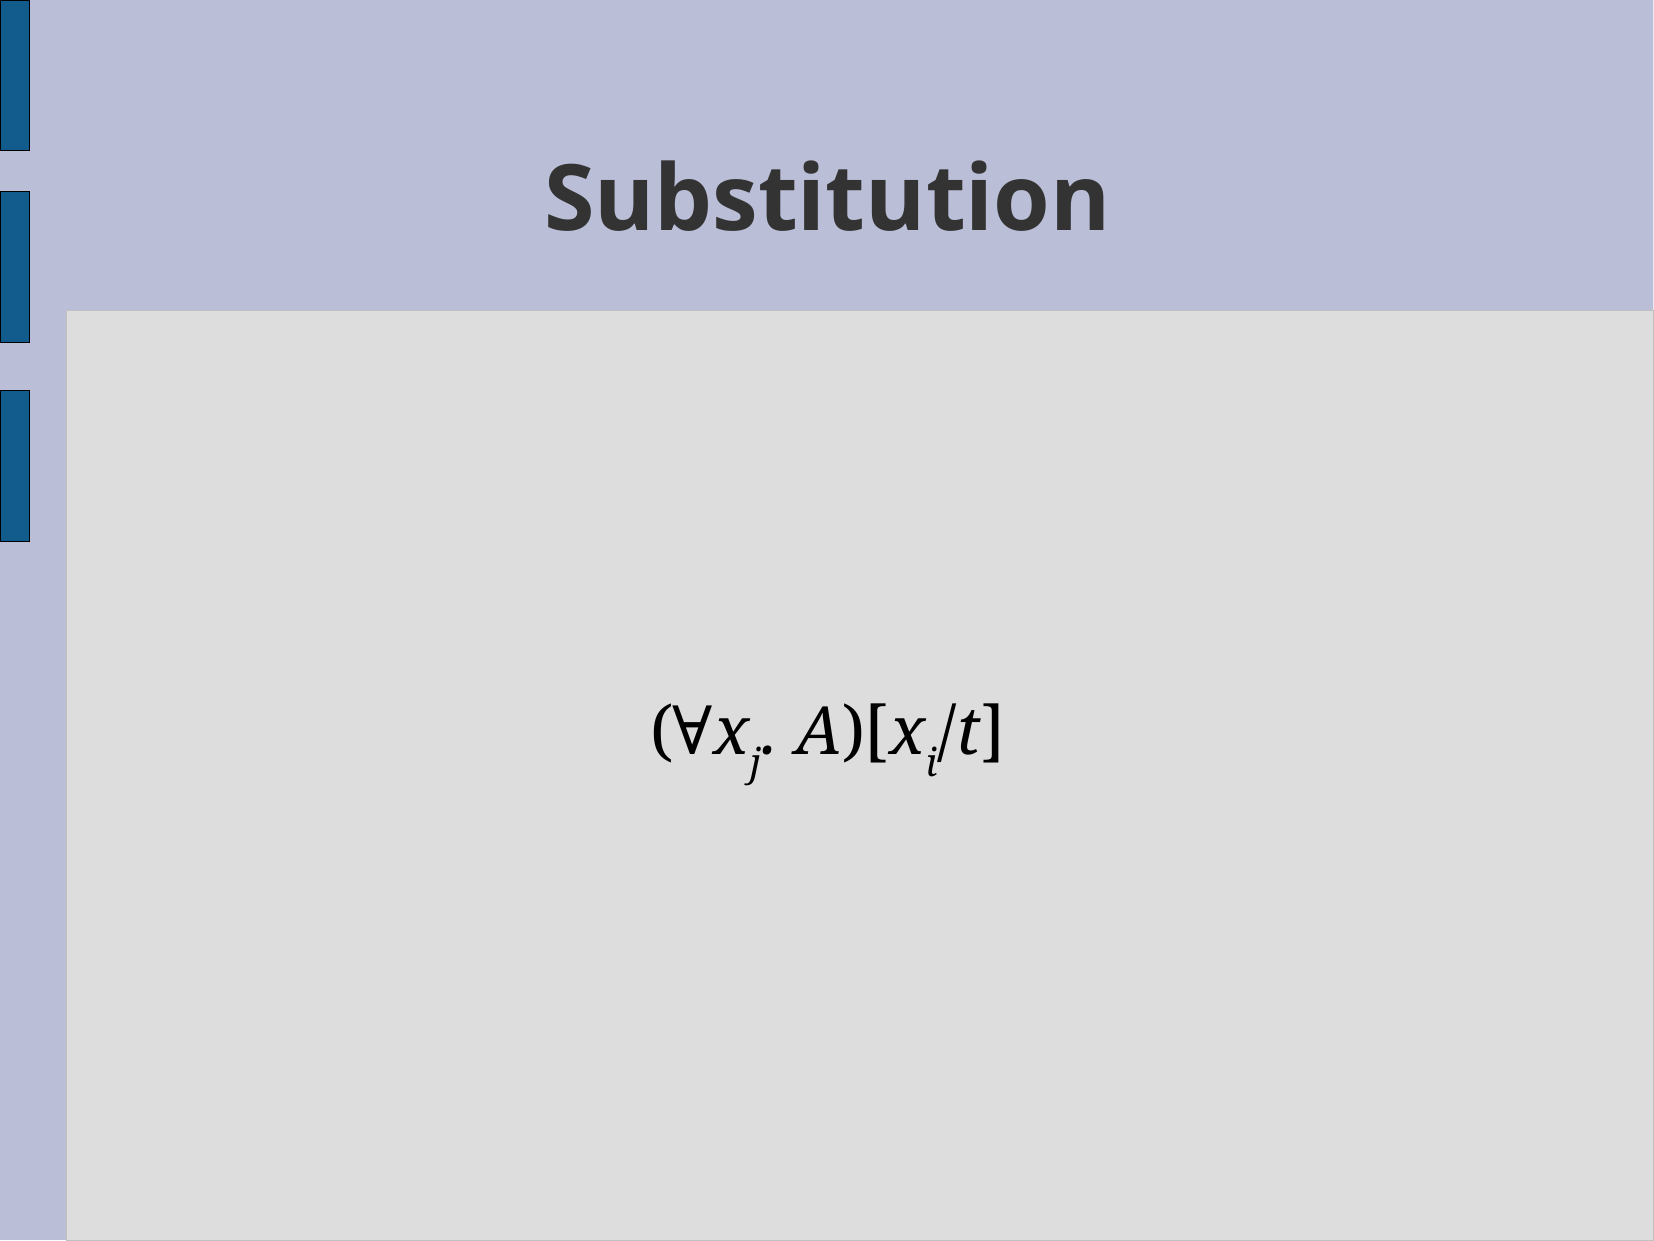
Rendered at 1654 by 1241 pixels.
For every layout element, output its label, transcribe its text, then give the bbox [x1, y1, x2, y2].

subtitle (∀xj. A)[xi/t] [121, 344, 1534, 1127]
title Substitution [121, 91, 1534, 299]
